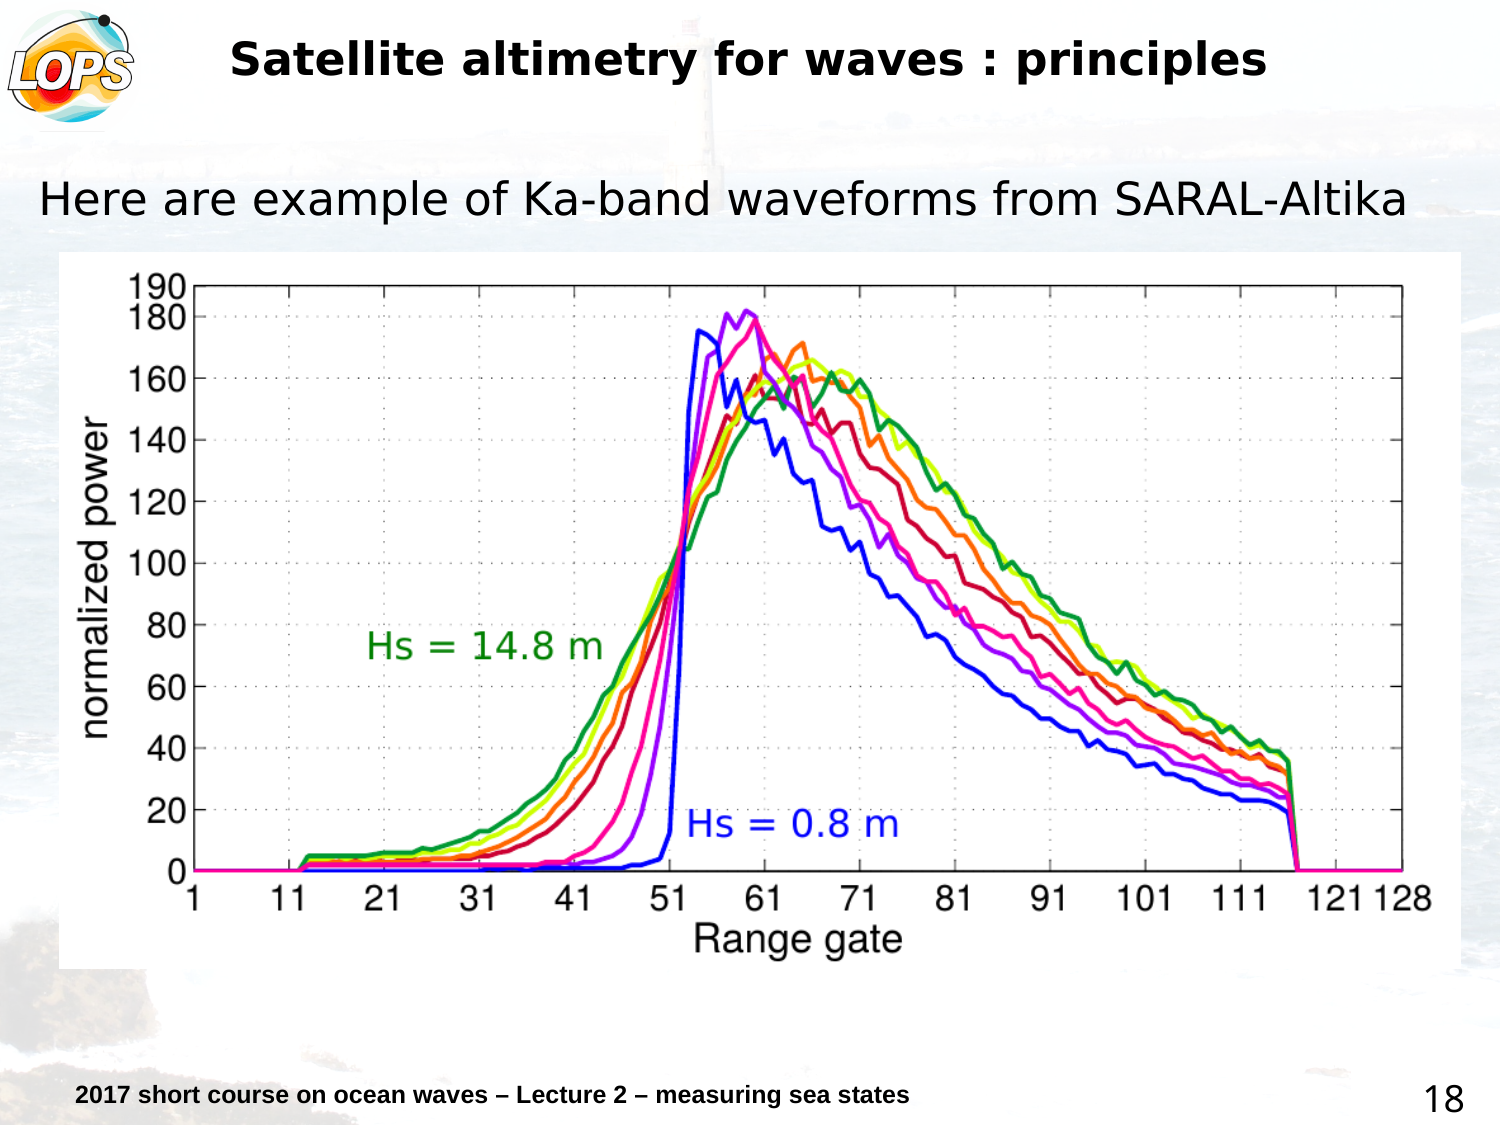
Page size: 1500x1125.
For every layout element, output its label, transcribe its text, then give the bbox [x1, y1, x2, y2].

text_box Satellite altimetry for waves : principles [37, 22, 1461, 106]
picture [0, 0, 1500, 1125]
text_box Here are example of Ka-band waveforms from SARAL-Altika [23, 106, 1483, 343]
